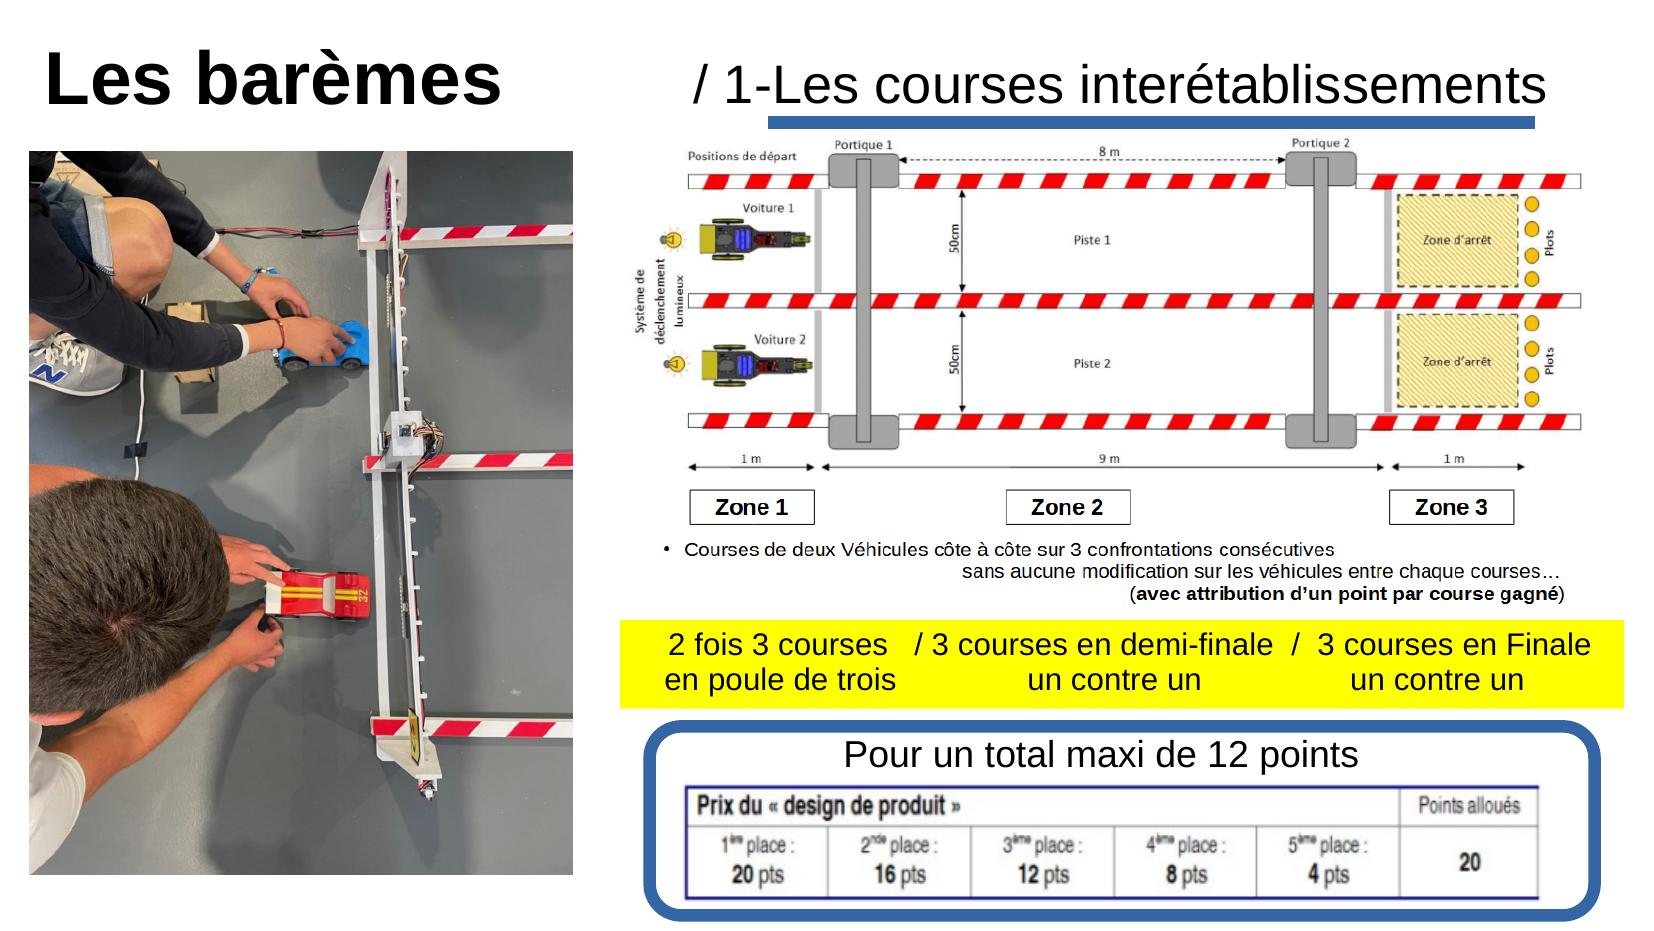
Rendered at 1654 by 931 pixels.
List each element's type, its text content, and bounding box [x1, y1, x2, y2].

text_box Les barèmes [29, 29, 1093, 152]
picture [679, 779, 1542, 903]
text_box Pour un total maxi de 12 points [814, 733, 1388, 784]
picture [29, 151, 573, 875]
text_box 2 fois 3 courses / 3 courses en demi-finale / 3 courses en Finale en poule de trois un contre un un contre un [620, 620, 1625, 709]
text_box / 1-Les courses interétablissements [679, 47, 1595, 123]
picture [620, 126, 1595, 613]
